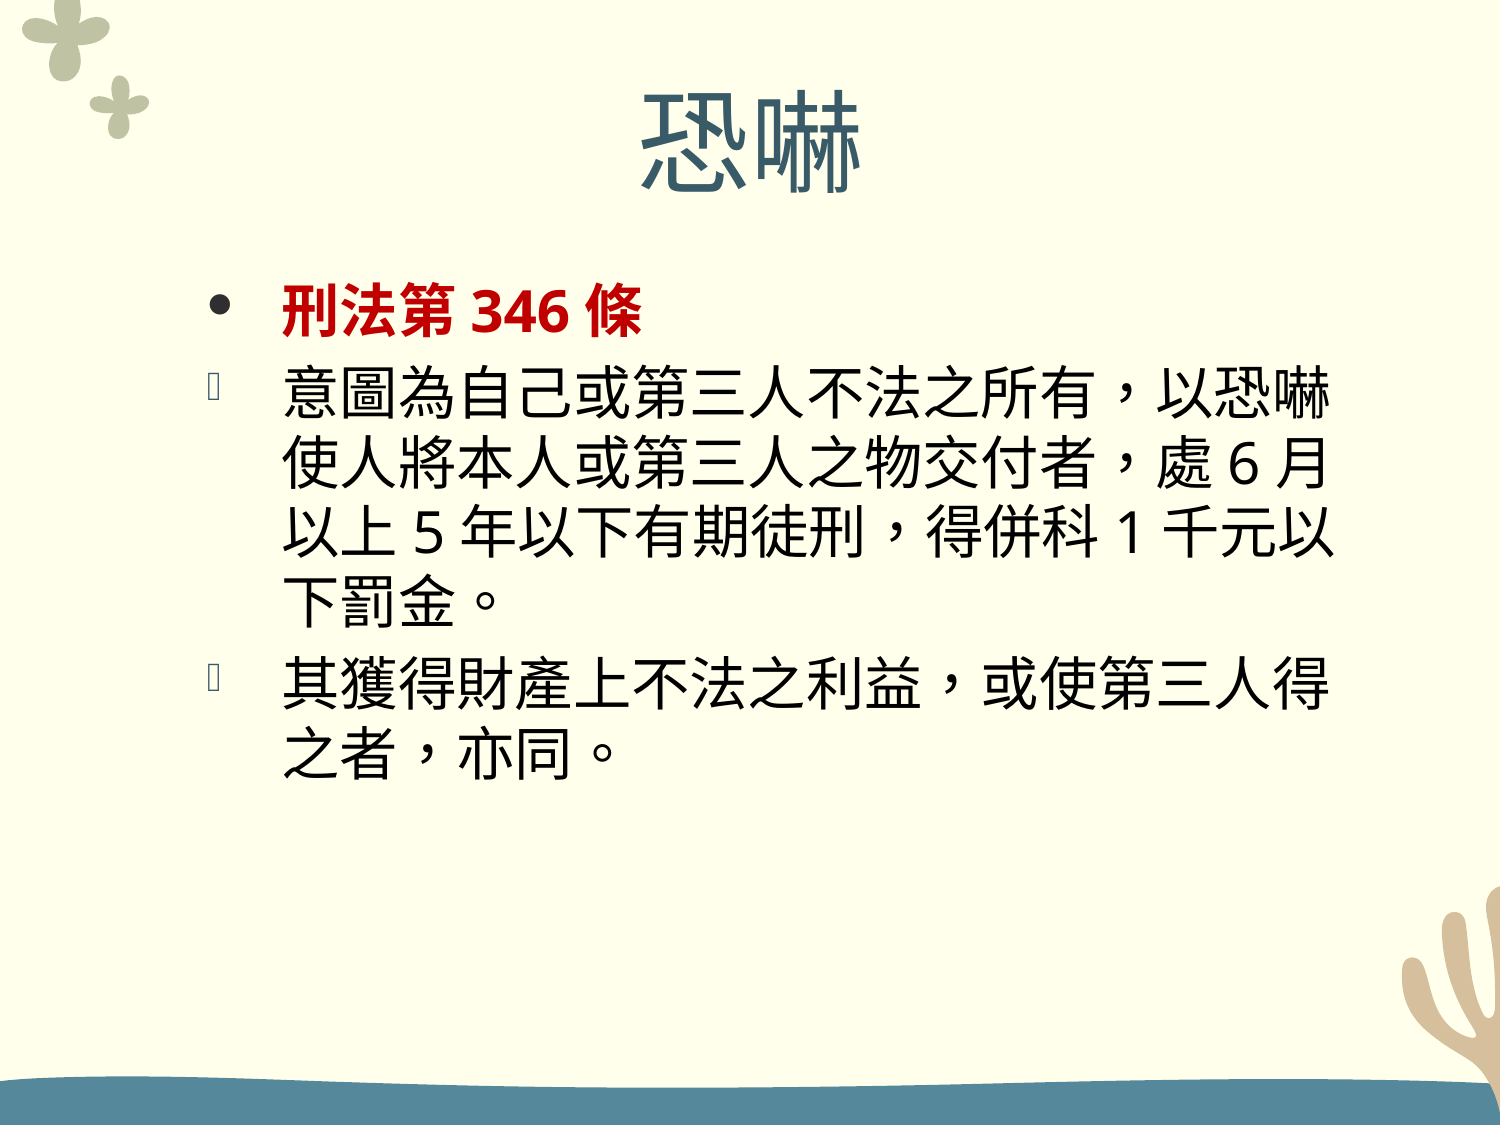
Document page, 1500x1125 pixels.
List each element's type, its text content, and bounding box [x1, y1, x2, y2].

list 刑法第346條 意圖為自己或第三人不法之所有，以恐嚇使人將本人或第三人之物交付者，處6月以上5年以下有期徒刑，得併科1千元以下罰金。 其獲得財產上不法之利益，或使第三人得之者，亦同。 [135, 267, 1365, 858]
text_box [0, 886, 1500, 1125]
text_box [89, 75, 150, 140]
text_box [21, 0, 110, 82]
title 恐嚇 [75, 45, 1425, 233]
